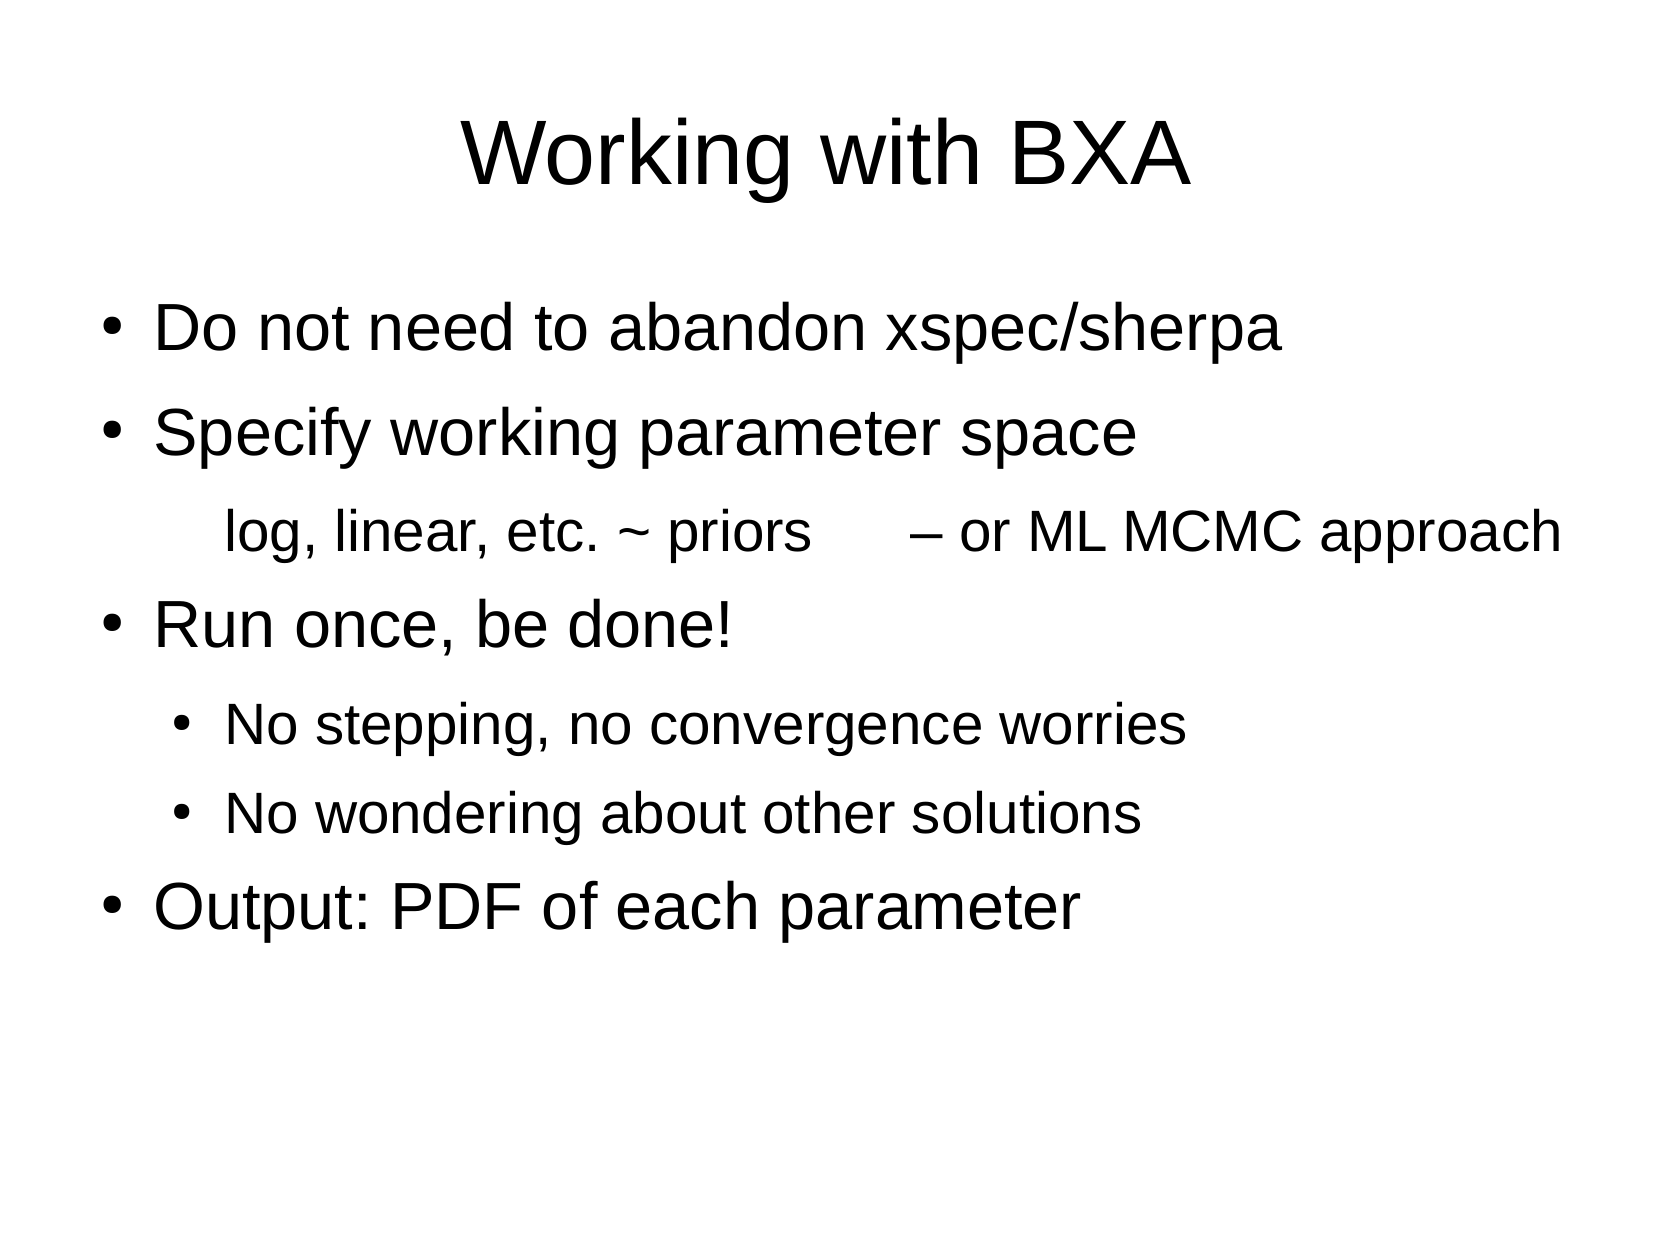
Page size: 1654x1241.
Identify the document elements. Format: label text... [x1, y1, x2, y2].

title Working with BXA [82, 49, 1571, 257]
list Do not need to abandon xspec/sherpa Specify working parameter space log, linear, etc. ~ priors – or ML MCMC approach Run once, be done! No stepping, no convergence worries No wondering about other solutions Output: PDF of each parameter [82, 290, 1571, 1010]
